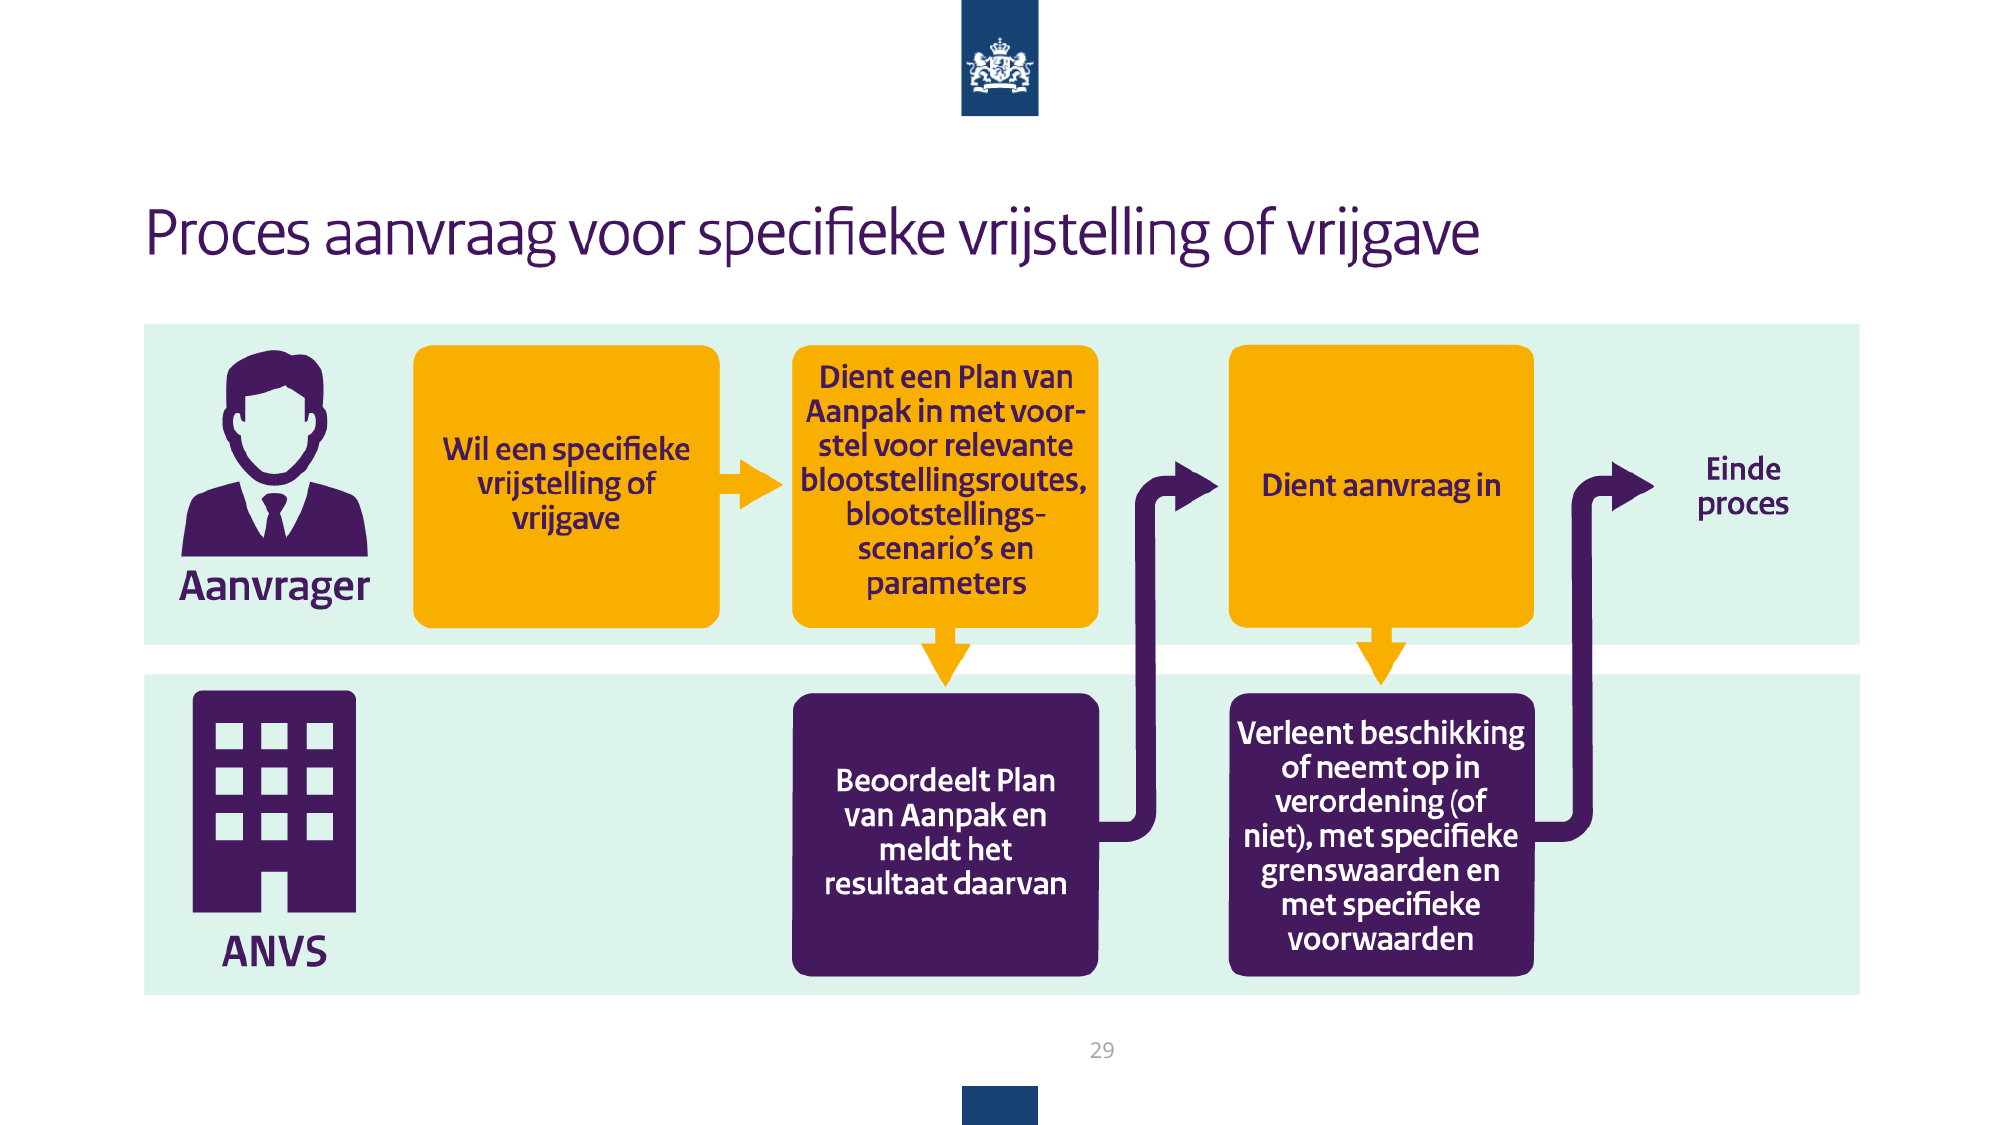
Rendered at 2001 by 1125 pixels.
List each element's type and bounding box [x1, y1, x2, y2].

text_box [1074, 1020, 1897, 1074]
picture [86, 181, 1915, 995]
